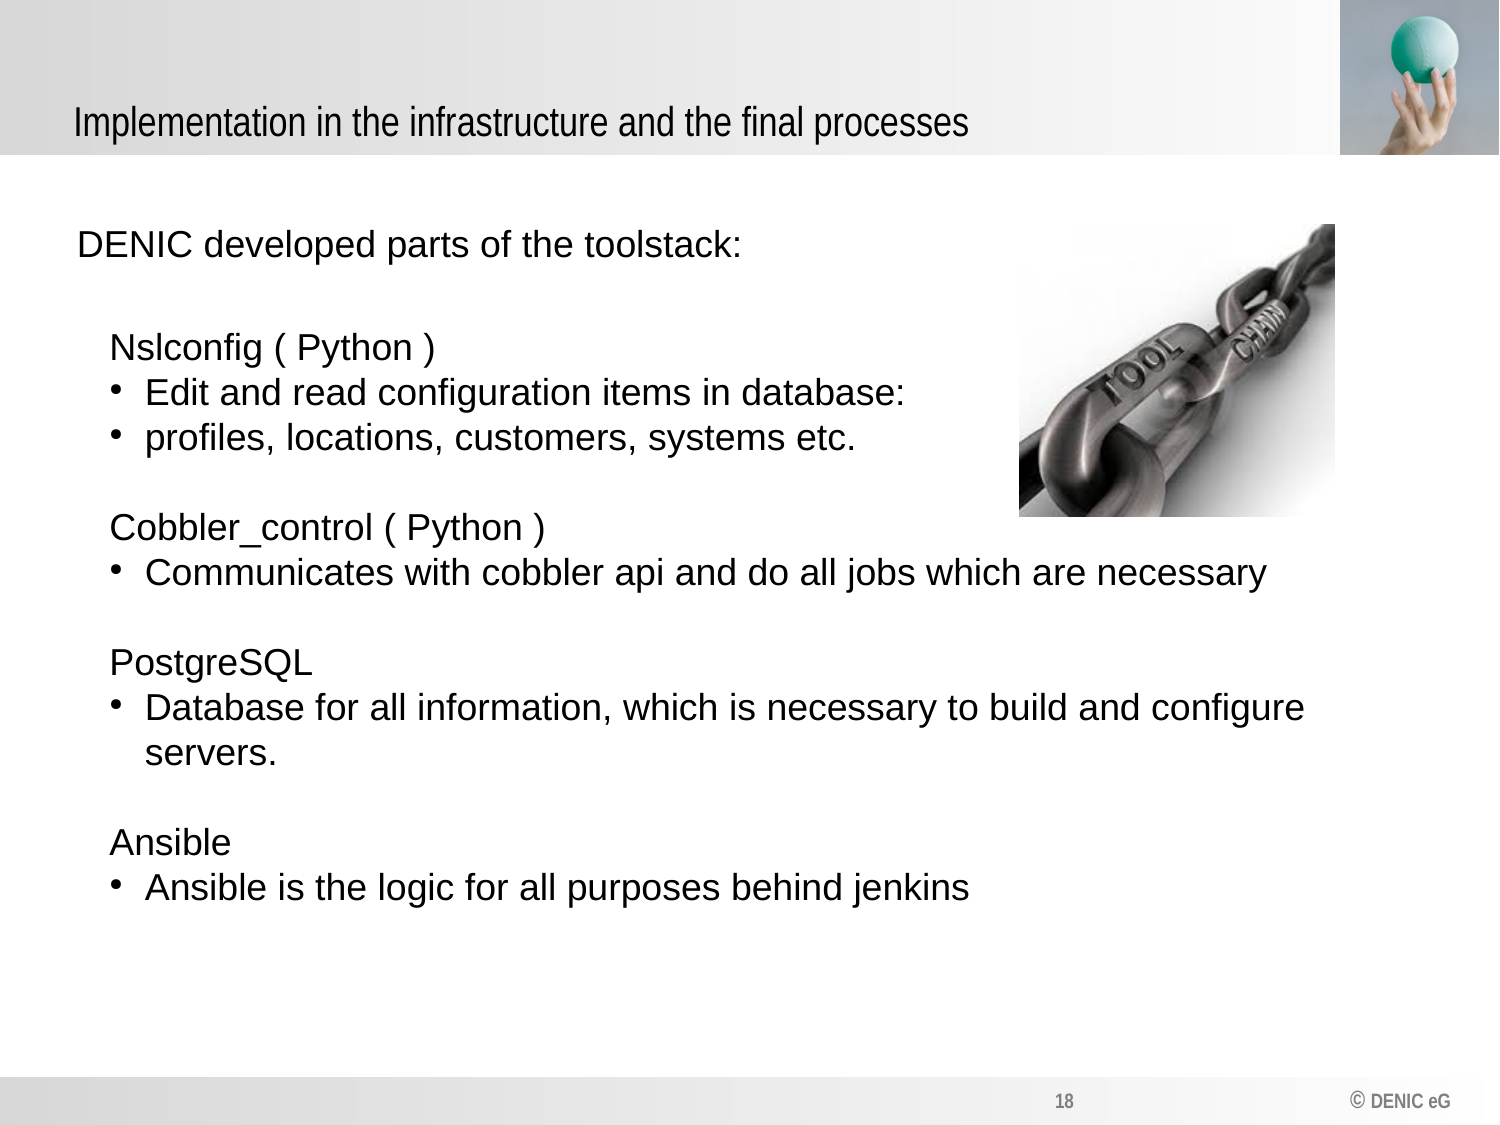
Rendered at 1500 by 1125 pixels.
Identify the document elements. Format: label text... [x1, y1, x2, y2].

picture [1340, 0, 1499, 155]
text_box Implementation in the infrastructure and the final processes [73, 75, 1350, 146]
text_box <Nummer> © DENIC eG [79, 1083, 1452, 1122]
text_box DENIC developed parts of the toolstack: [0, 212, 1134, 276]
picture [1019, 224, 1335, 517]
text_box Nslconfig ( Python ) Edit and read configuration items in database: profiles, locations, customers, systems etc. Cobbler_control ( Python ) Communicates with cobbler api and do all jobs which are necessary PostgreSQL Database for all information, which is necessary to build and configure servers. Ansible Ansible is the logic for all purposes behind jenkins [59, 225, 1394, 745]
